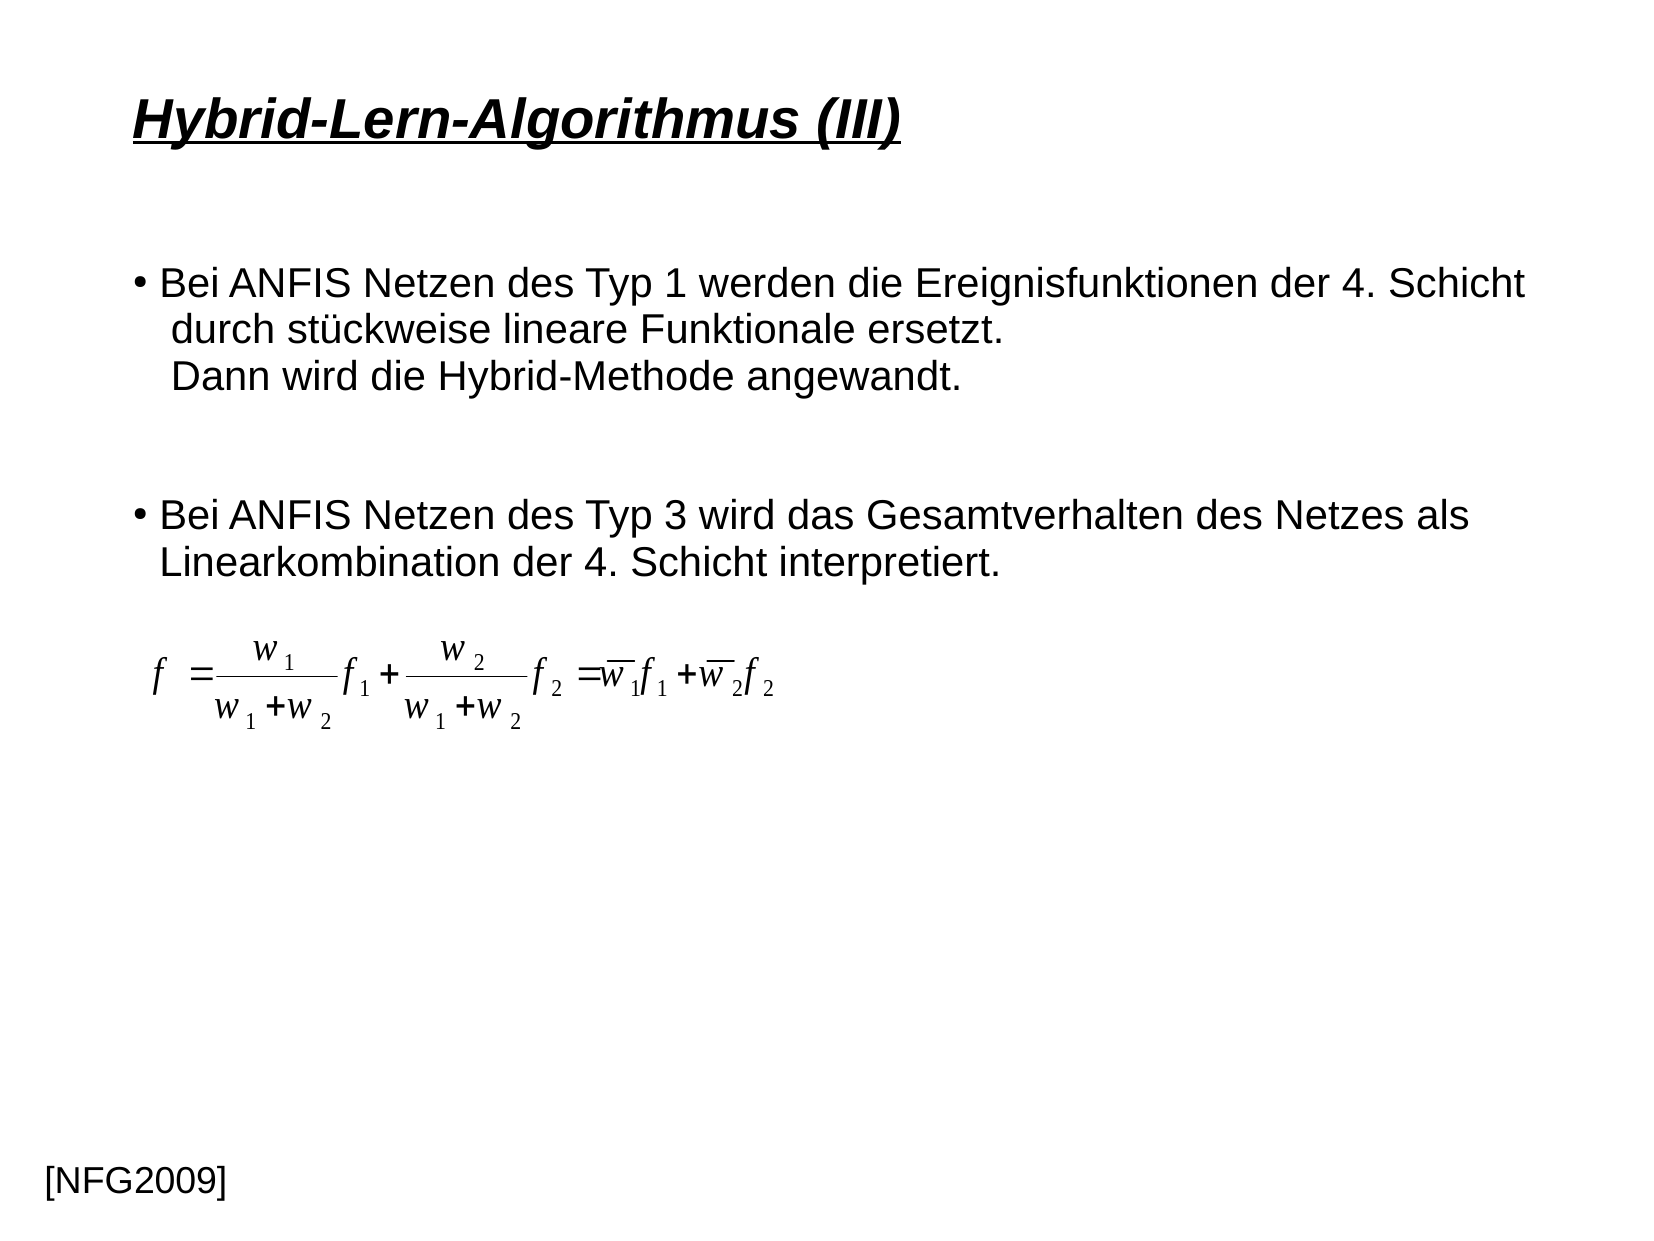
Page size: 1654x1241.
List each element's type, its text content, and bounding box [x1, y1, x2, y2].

chart [147, 621, 780, 739]
text_box [NFG2009] [29, 1151, 266, 1209]
text_box Hybrid-Lern-Algorithmus (III) Bei ANFIS Netzen des Typ 1 werden die Ereignisfunktionen der 4. Schicht durch stückweise lineare Funktionale ersetzt. Dann wird die Hybrid-Methode angewandt. Bei ANFIS Netzen des Typ 3 wird das Gesamtverhalten des Netzes als Linearkombination der 4. Schicht interpretiert. [118, 79, 1565, 799]
